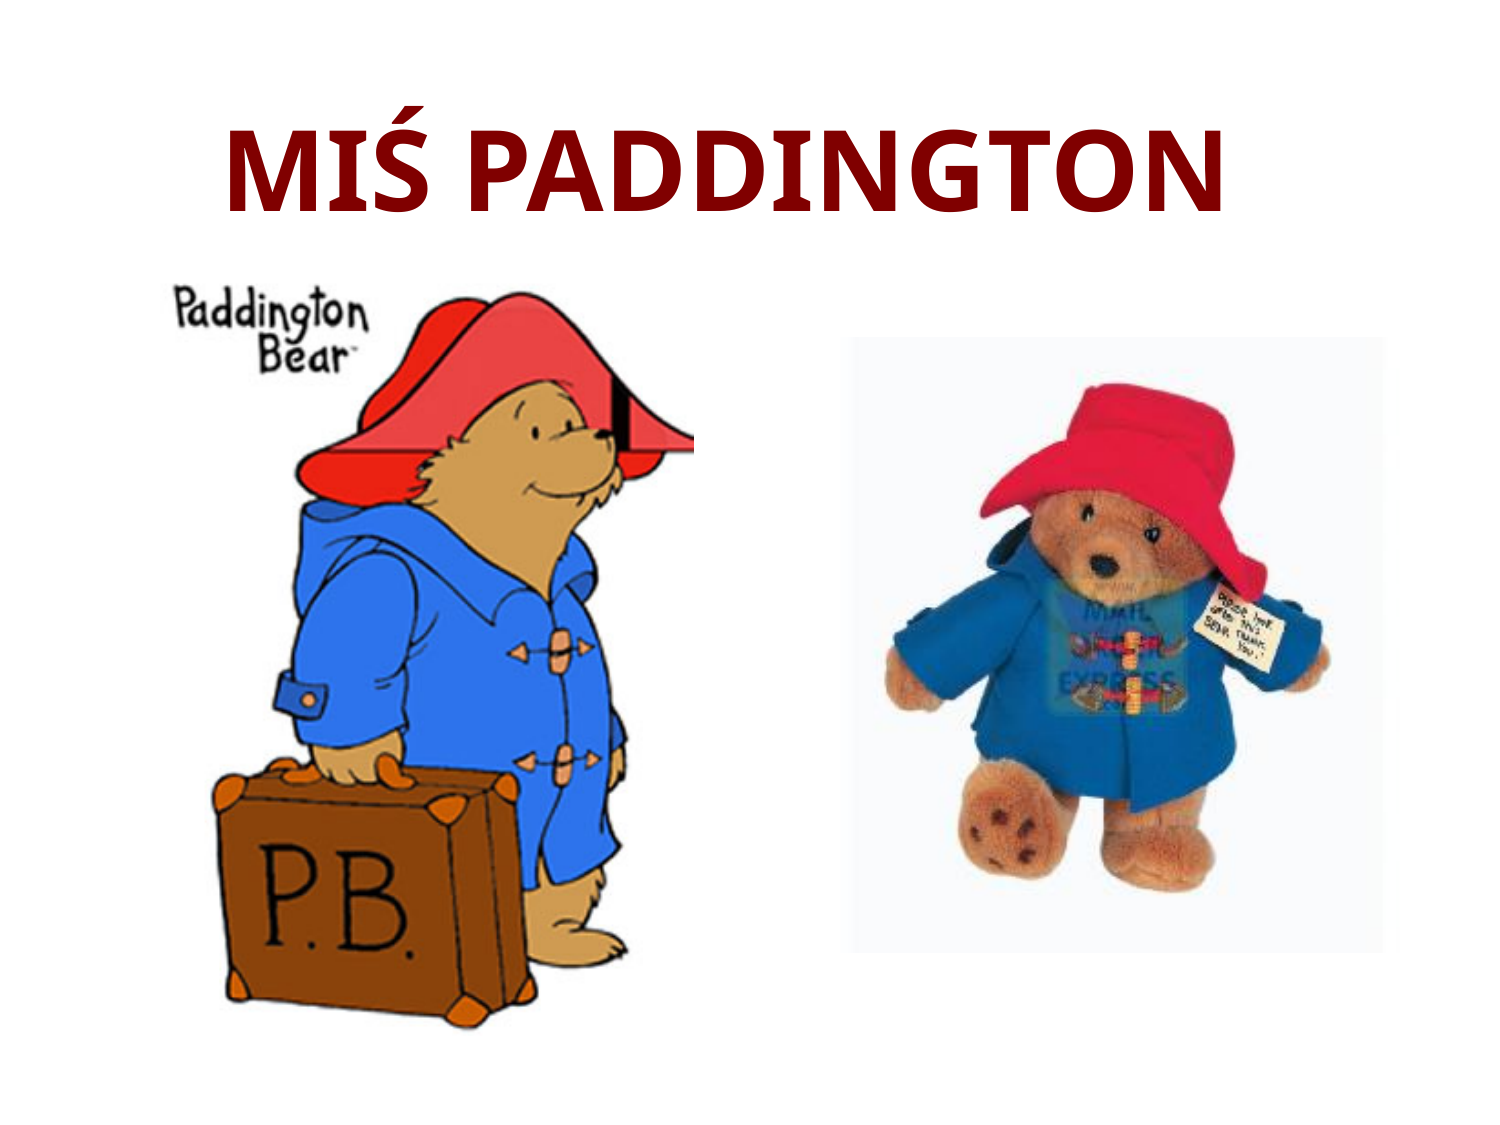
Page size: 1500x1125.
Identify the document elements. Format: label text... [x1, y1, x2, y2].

picture [809, 338, 1424, 953]
picture [147, 255, 694, 1036]
title MIŚ PADDINGTON [135, 78, 1317, 256]
